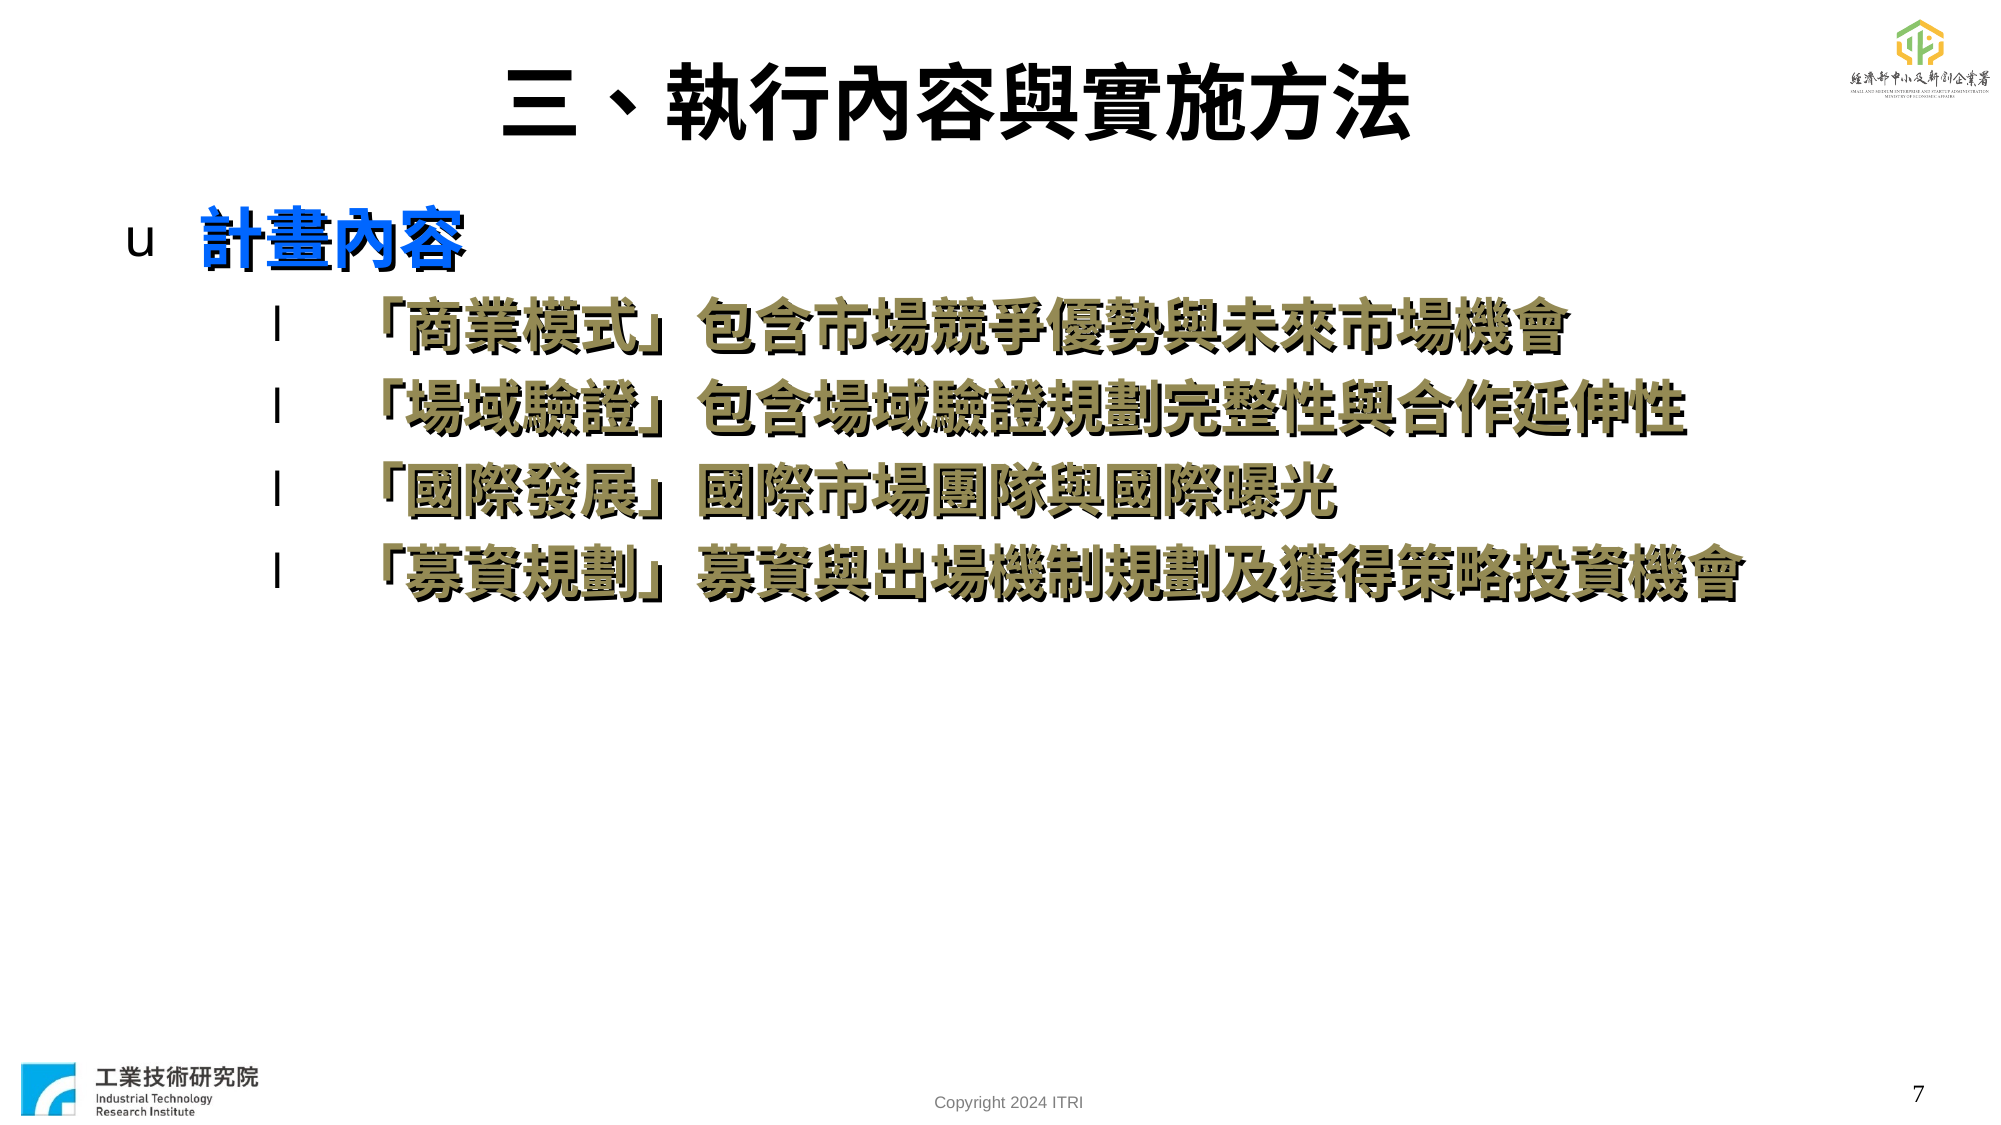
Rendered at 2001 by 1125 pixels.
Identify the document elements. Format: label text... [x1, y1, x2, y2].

text_box 7 [1897, 1070, 1983, 1121]
text_box 三、執行內容與實施方法 [271, 22, 1641, 127]
list 計畫內容 「商業模式」包含市場競爭優勢與未來市場機會 「場域驗證」包含場域驗證規劃完整性與合作延伸性 「國際發展」國際市場團隊與國際曝光 「募資規劃」募資與出場機制規劃及獲得策略投資機會 [121, 193, 1881, 1032]
